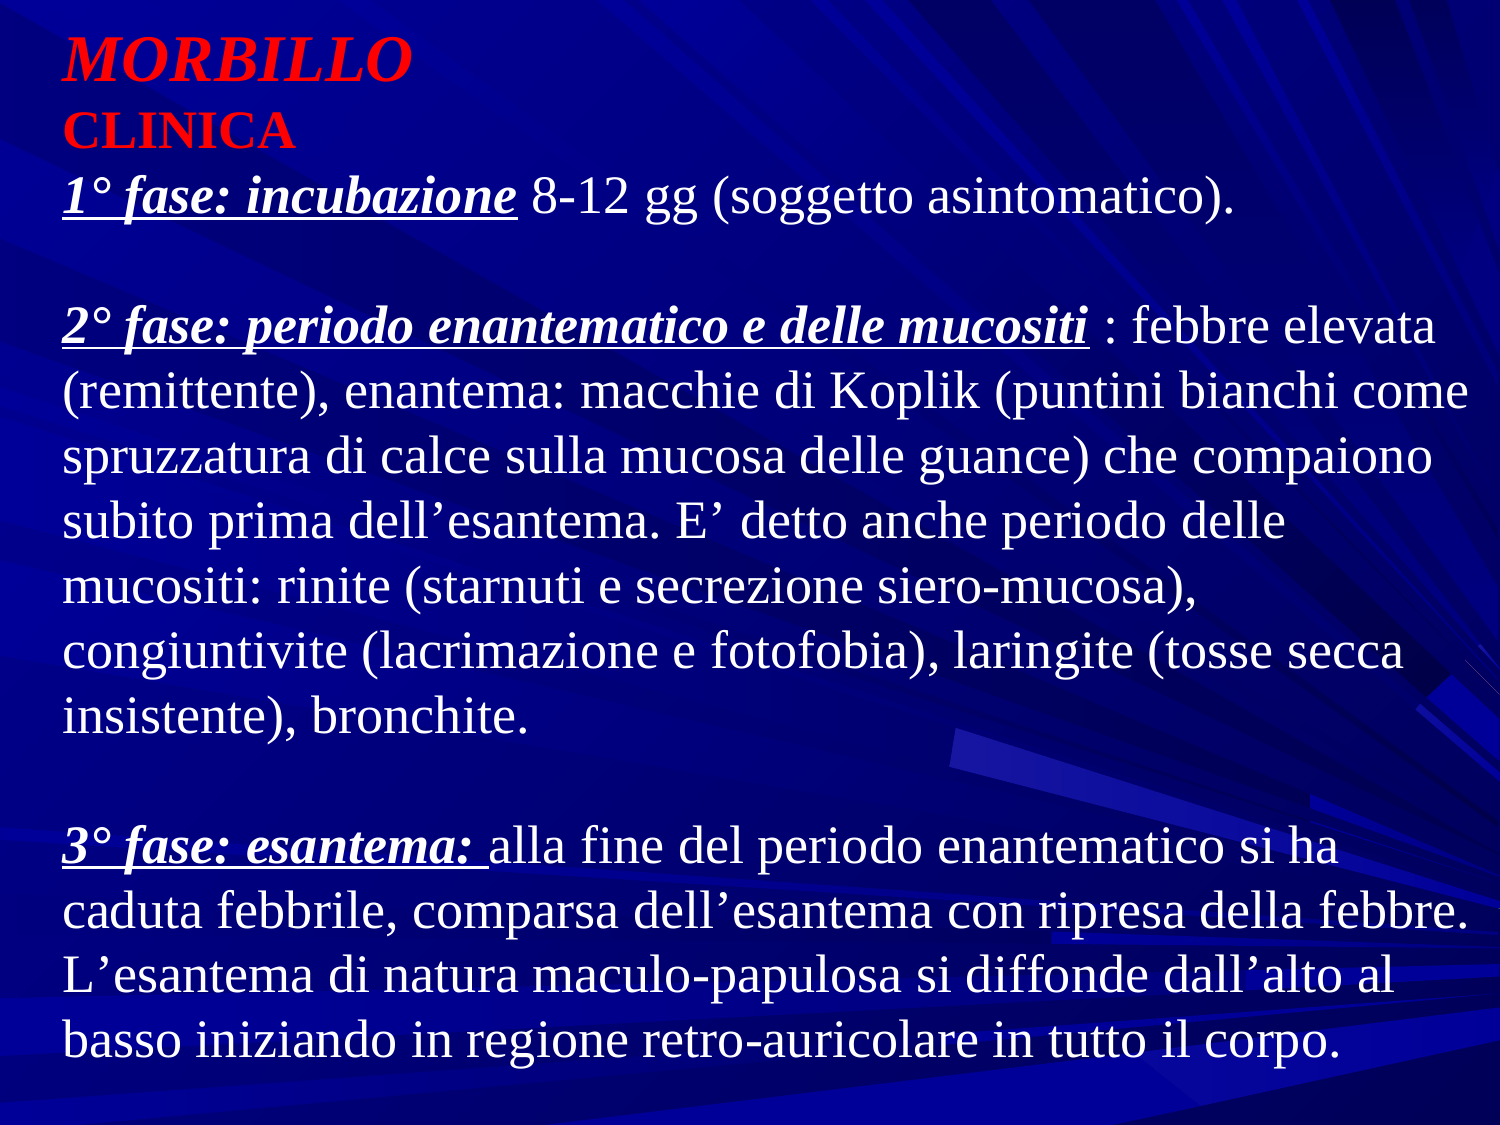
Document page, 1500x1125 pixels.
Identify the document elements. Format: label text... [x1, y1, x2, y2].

text_box MORBILLO CLINICA 1° fase: incubazione 8-12 gg (soggetto asintomatico). 2° fase: periodo enantematico e delle mucositi : febbre elevata (remittente), enantema: macchie di Koplik (puntini bianchi come spruzzatura di calce sulla mucosa delle guance) che compaiono subito prima dell’esantema. E’ detto anche periodo delle mucositi: rinite (starnuti e secrezione siero-mucosa), congiuntivite (lacrimazione e fotofobia), laringite (tosse secca insistente), bronchite. 3° fase: esantema: alla fine del periodo enantematico si ha caduta febbrile, comparsa dell’esantema con ripresa della febbre. L’esantema di natura maculo-papulosa si diffonde dall’alto al basso iniziando in regione retro-auricolare in tutto il corpo. [47, 6, 1500, 1125]
